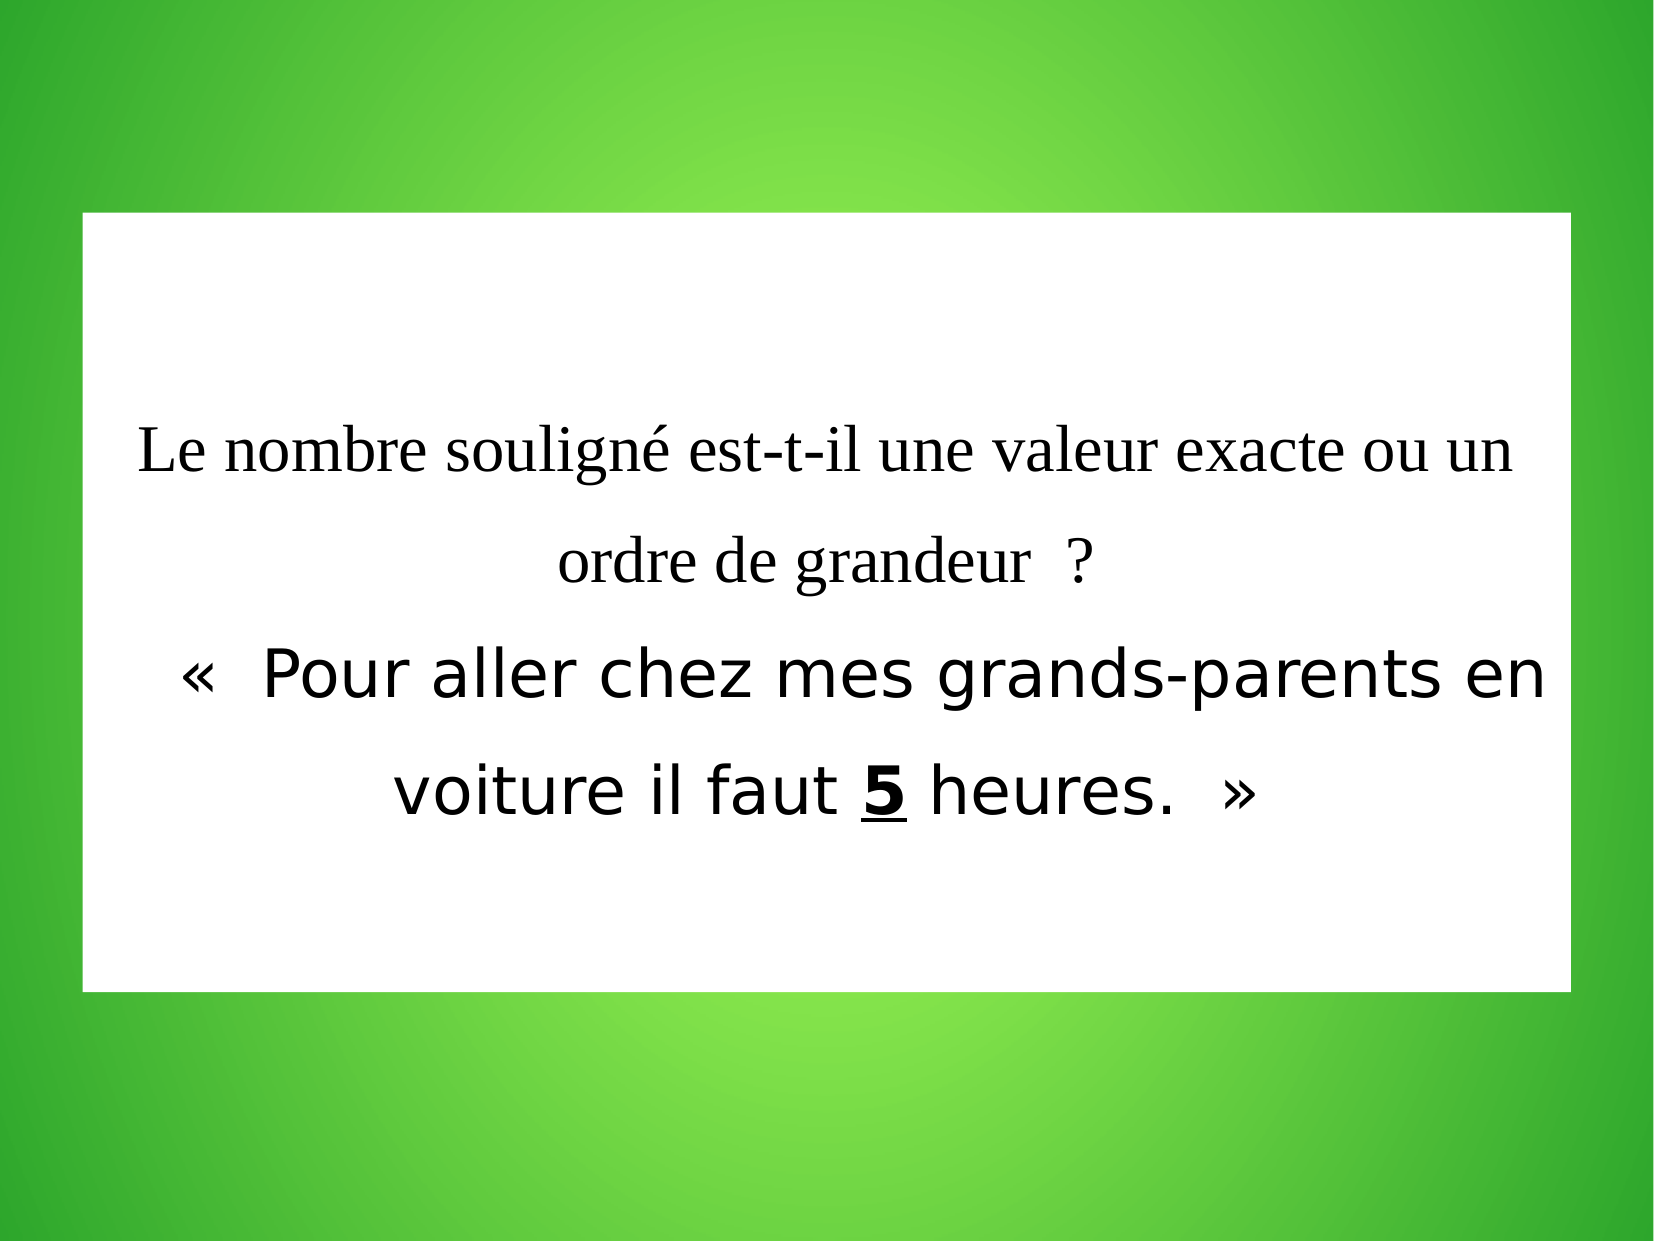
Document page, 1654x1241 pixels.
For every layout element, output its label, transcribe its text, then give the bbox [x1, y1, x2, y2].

subtitle Le nombre souligné est-t-il une valeur exacte ou un ordre de grandeur ? « Pour aller chez mes grands-parents en voiture il faut 5 heures. » [82, 212, 1571, 993]
picture [0, 0, 1654, 1241]
